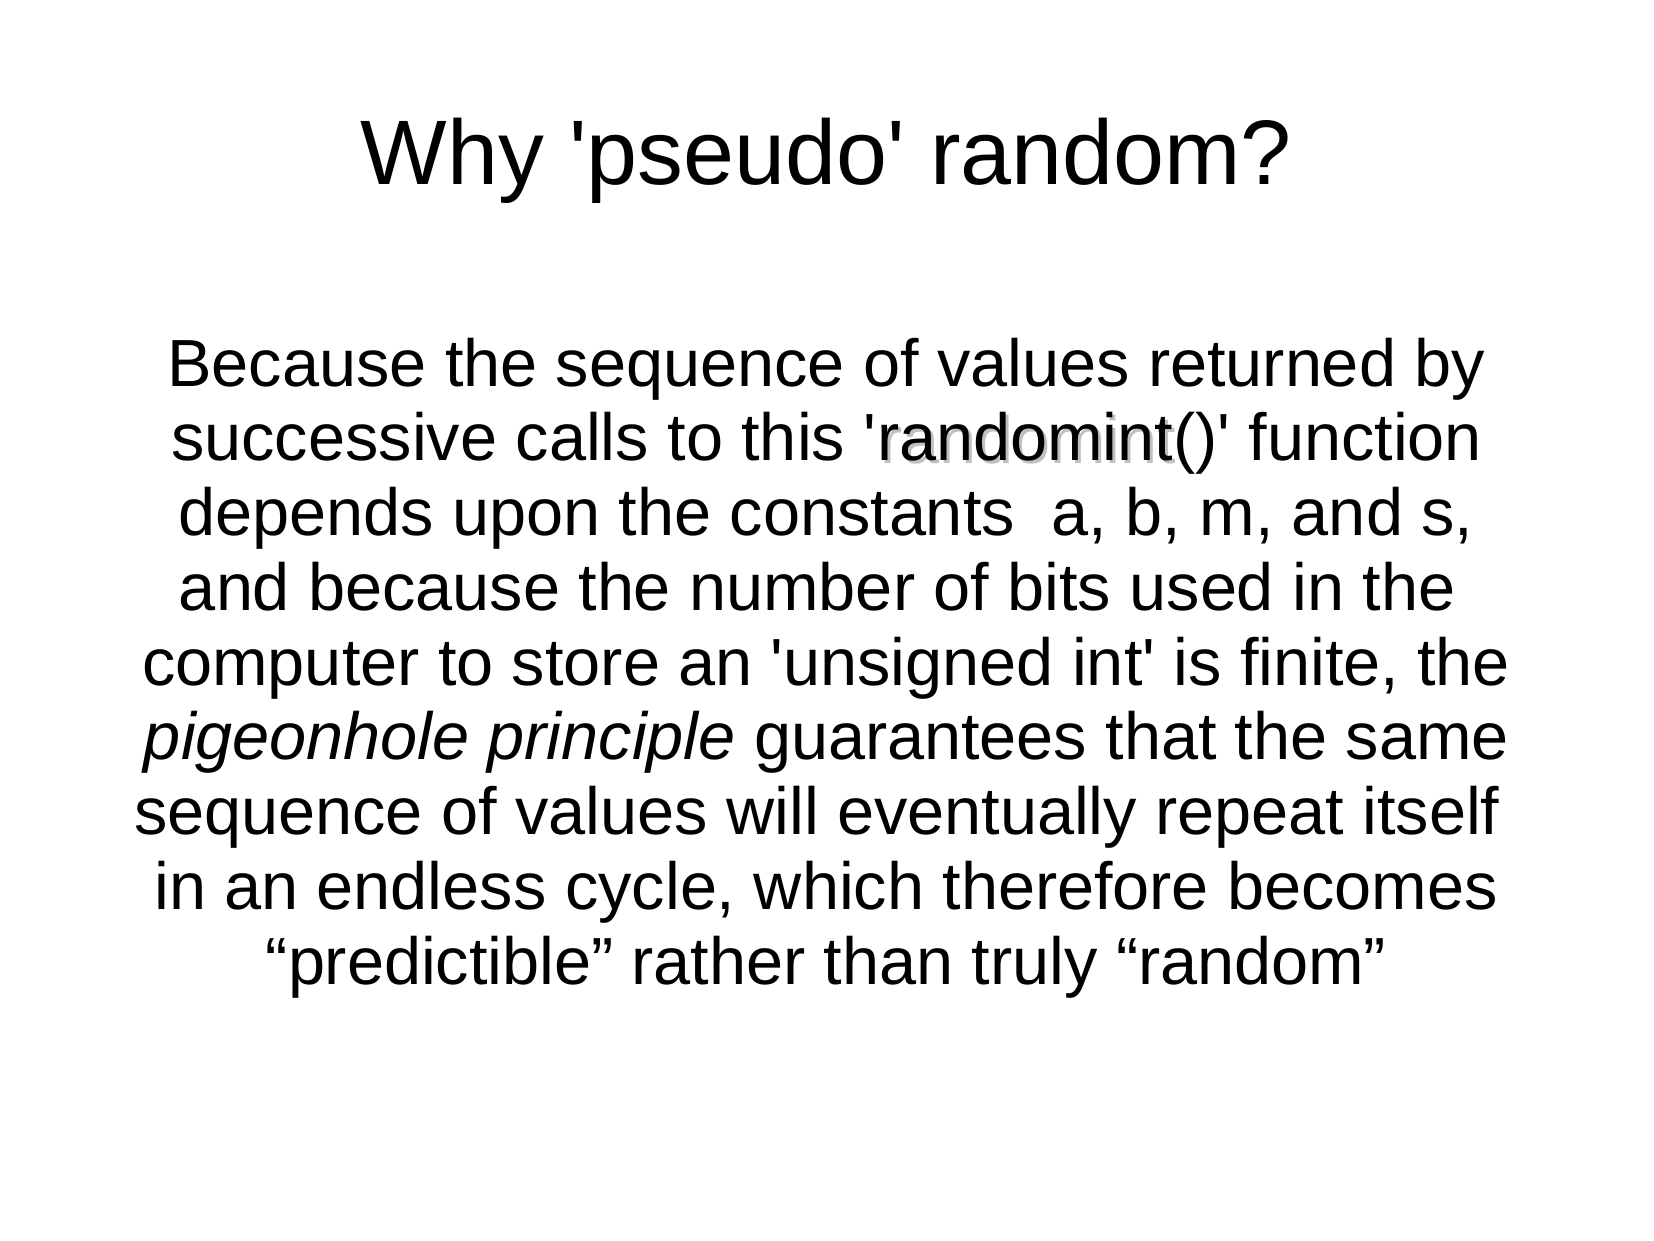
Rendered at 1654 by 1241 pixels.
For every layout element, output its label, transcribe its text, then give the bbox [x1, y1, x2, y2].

subtitle Because the sequence of values returned by successive calls to this 'randomint()' function depends upon the constants a, b, m, and s, and because the number of bits used in the computer to store an 'unsigned int' is finite, the pigeonhole principle guarantees that the same sequence of values will eventually repeat itself in an endless cycle, which therefore becomes “predictible” rather than truly “random” [82, 297, 1571, 1102]
title Why 'pseudo' random? [82, 56, 1571, 250]
